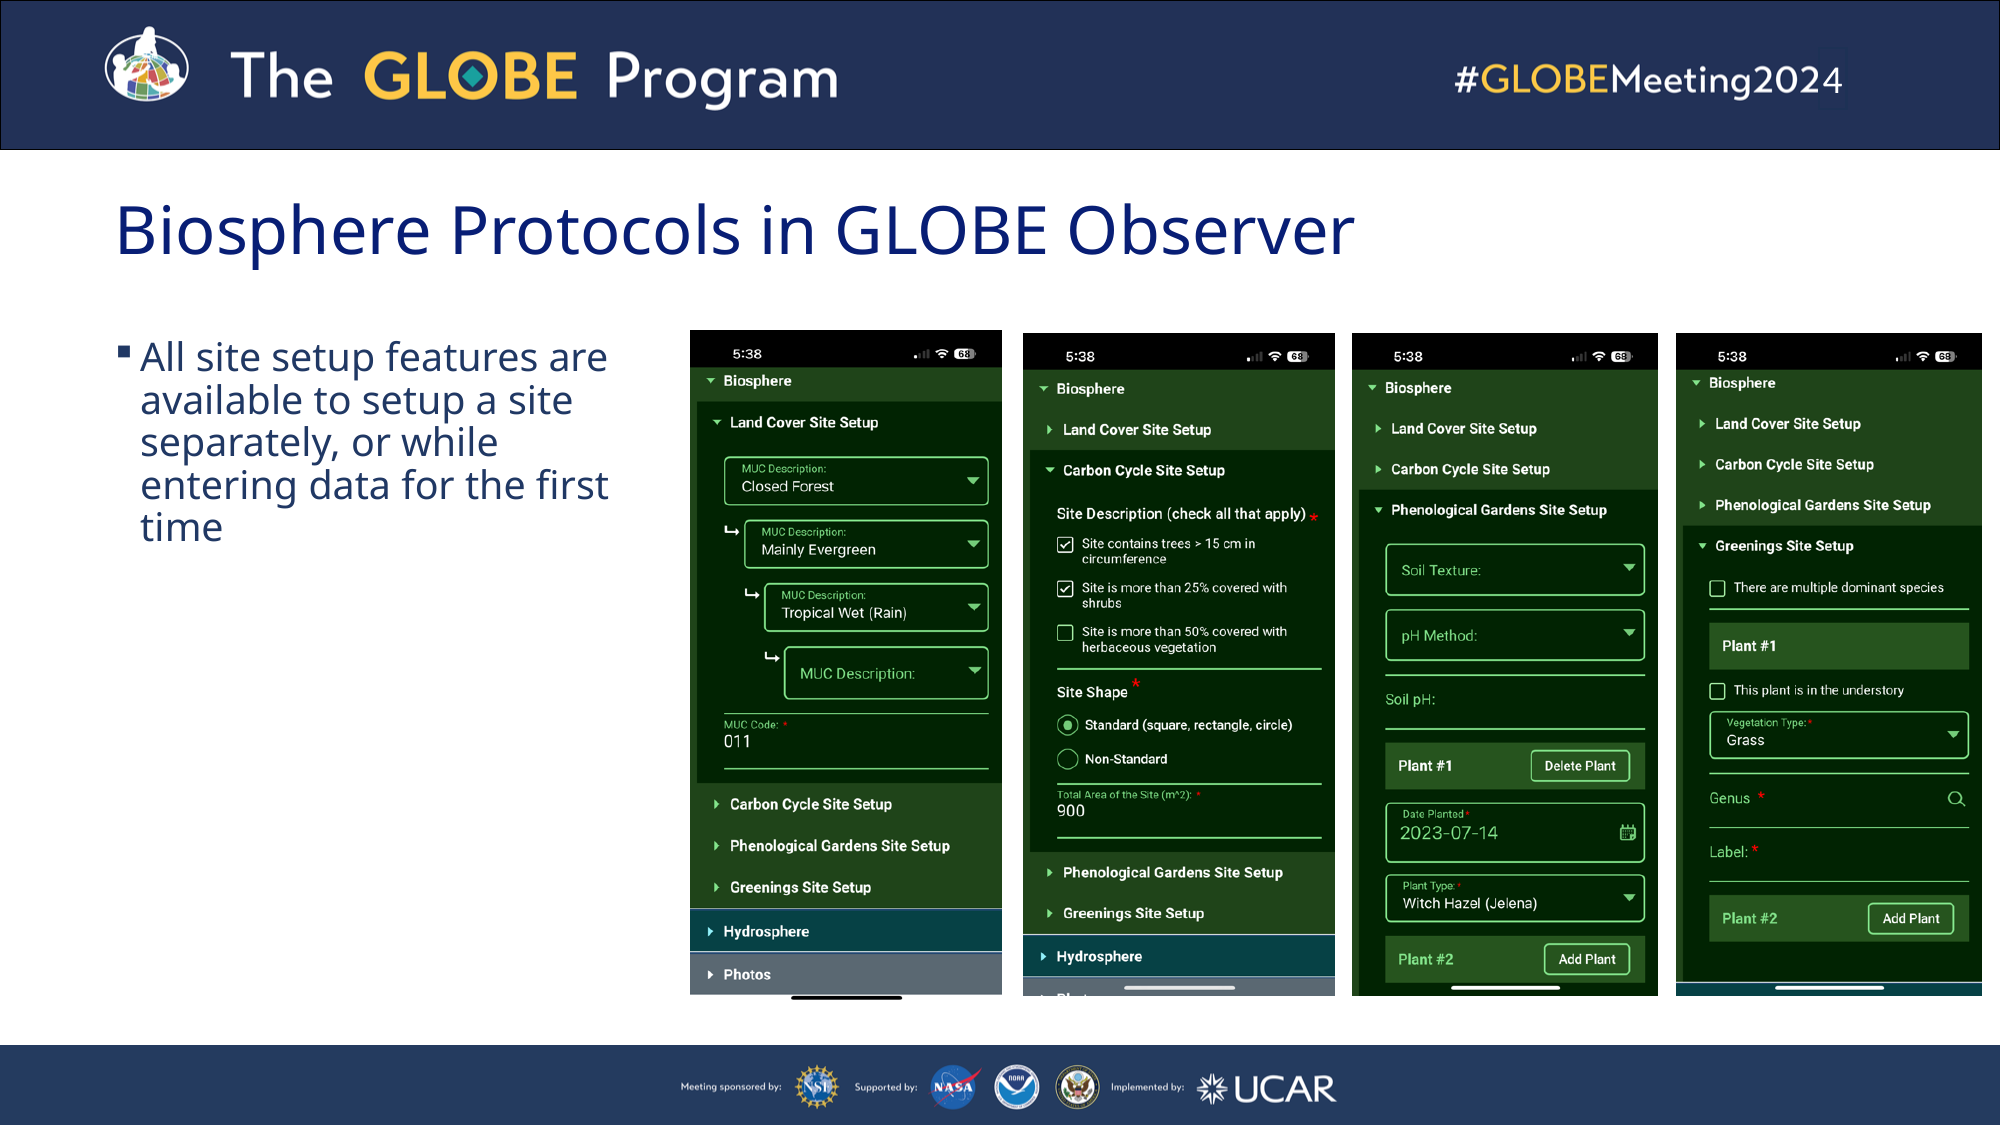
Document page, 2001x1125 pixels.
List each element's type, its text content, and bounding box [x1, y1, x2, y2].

picture [690, 330, 1002, 1006]
picture [0, 1045, 2000, 1125]
picture [1676, 333, 1982, 996]
title Biosphere Protocols in GLOBE Observer [99, 189, 1394, 280]
picture [1, 1, 1999, 149]
picture [1023, 333, 1335, 996]
list All site setup features are available to setup a site separately, or while entering data for the first time [99, 330, 652, 560]
picture [1352, 333, 1658, 996]
